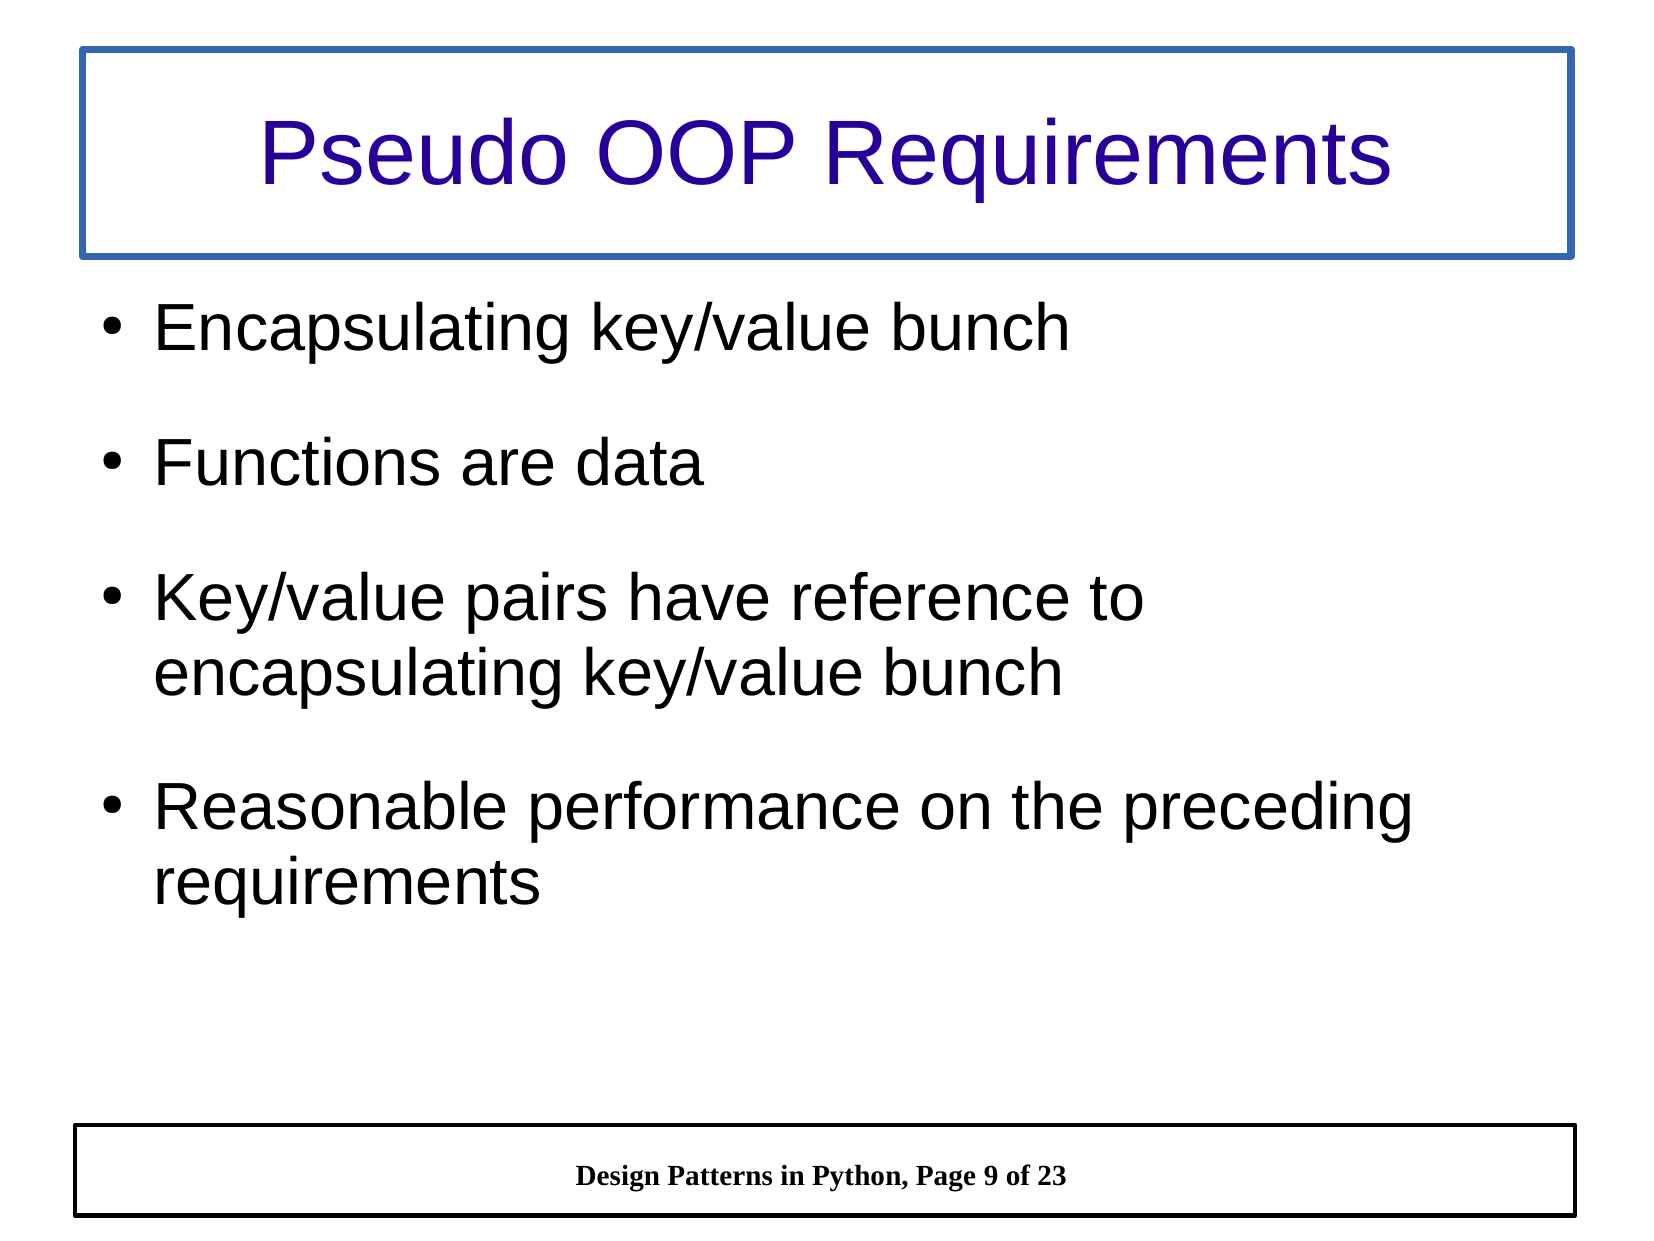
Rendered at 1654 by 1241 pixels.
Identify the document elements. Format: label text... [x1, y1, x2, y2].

list Encapsulating key/value bunch Functions are data Key/value pairs have reference to encapsulating key/value bunch Reasonable performance on the preceding requirements [82, 290, 1571, 1010]
title Pseudo OOP Requirements [82, 49, 1571, 257]
